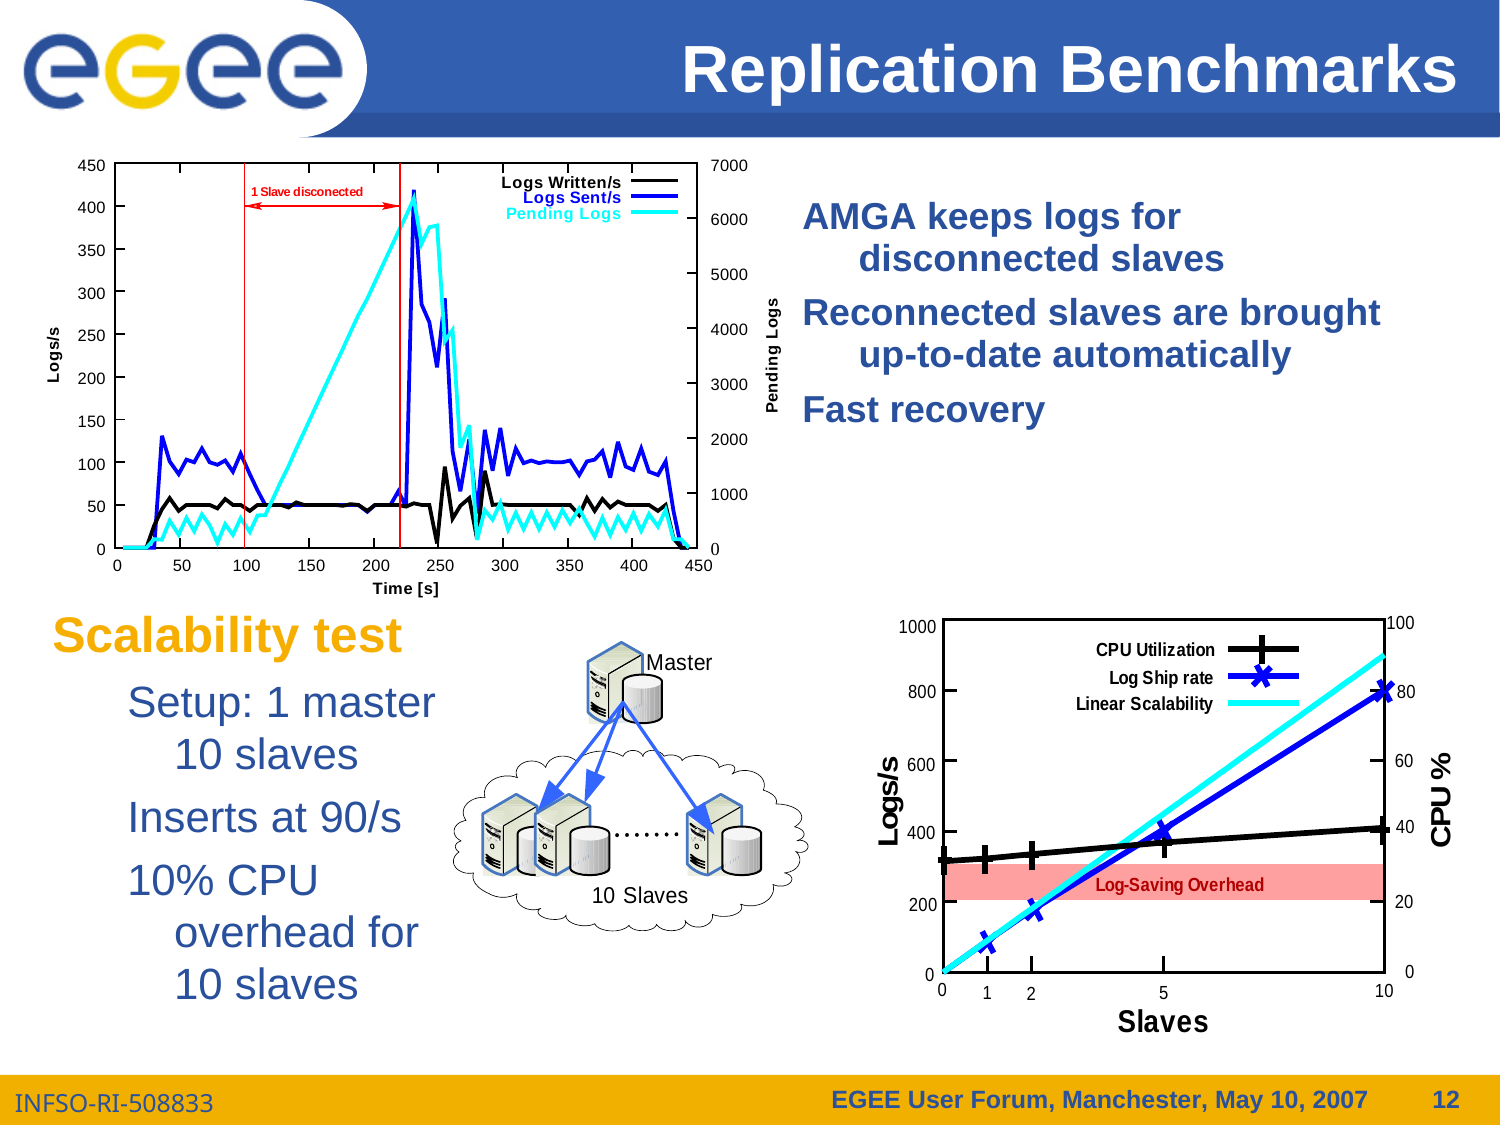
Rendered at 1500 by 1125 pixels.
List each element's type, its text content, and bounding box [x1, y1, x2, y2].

list Scalability test Setup: 1 master 10 slaves Inserts at 90/s 10% CPU overhead for 10 slaves [37, 600, 863, 1051]
picture [18, 30, 349, 112]
picture [863, 600, 1463, 1047]
list AMGA keeps logs for disconnected slaves Reconnected slaves are brought up-to-date automatically Fast recovery [791, 187, 1426, 488]
title Replication Benchmarks [369, 10, 1475, 124]
picture [37, 149, 791, 600]
